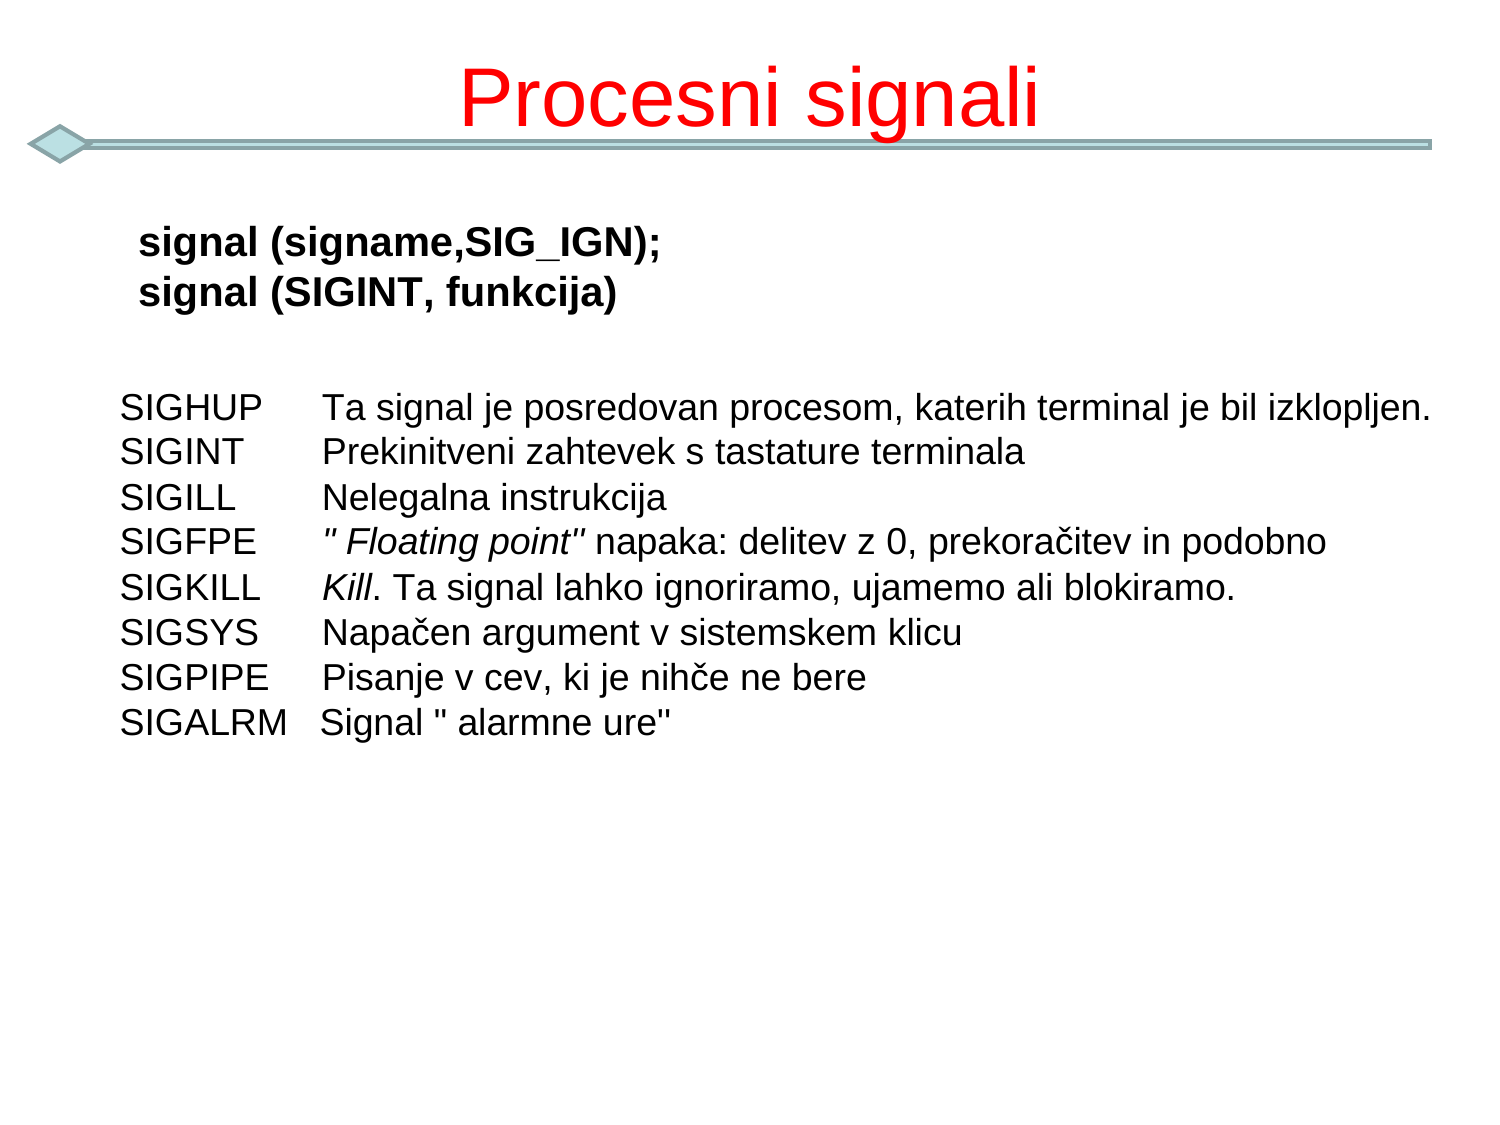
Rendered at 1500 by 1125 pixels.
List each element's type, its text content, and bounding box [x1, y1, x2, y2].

text_box signal (signame,SIG_IGN); signal (SIGINT, funkcija) [123, 206, 689, 323]
text_box SIGHUP Ta signal je posredovan procesom, katerih terminal je bil izklopljen. SIGINT Prekinitveni zahtevek s tastature terminala SIGILL Nelegalna instrukcija SIGFPE " Floating point'' napaka: delitev z 0, prekoračitev in podobno SIGKILL Kill. Ta signal lahko ignoriramo, ujamemo ali blokiramo. SIGSYS Napačen argument v sistemskem klicu SIGPIPE Pisanje v cev, ki je nihče ne bere SIGALRM Signal " alarmne ure'' [104, 374, 1448, 751]
title Procesni signali [75, 35, 1426, 151]
